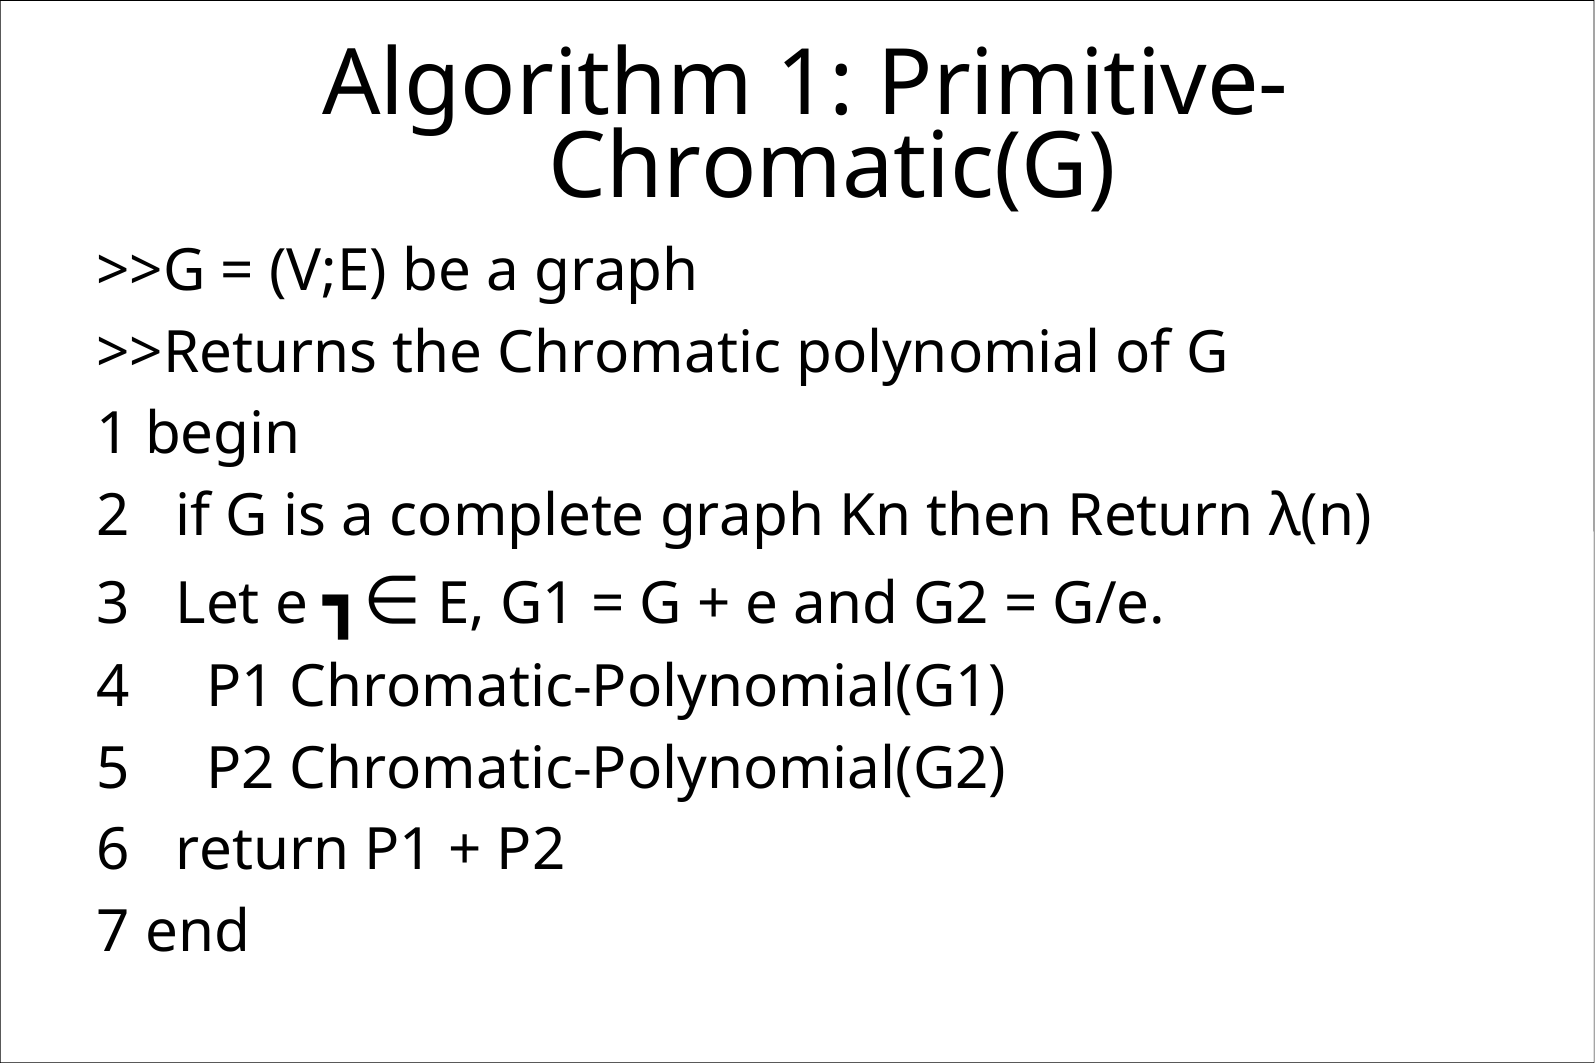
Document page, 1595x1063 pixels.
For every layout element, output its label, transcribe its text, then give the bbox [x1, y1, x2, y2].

text_box Algorithm 1: Primitive-Chromatic(G)‏ [79, 32, 1515, 230]
text_box >>G = (V;E) be a graph >>Returns the Chromatic polynomial of G 1 begin 2 if G is a complete graph Kn then Return λ(n)‏ 3 Let e ┓∈ E, G1 = G + e and G2 = G/e. 4 P1 Chromatic-Polynomial(G1)‏ 5 P2 Chromatic-Polynomial(G2)‏ 6 return P1 + P2 7 end [79, 248, 1536, 1059]
